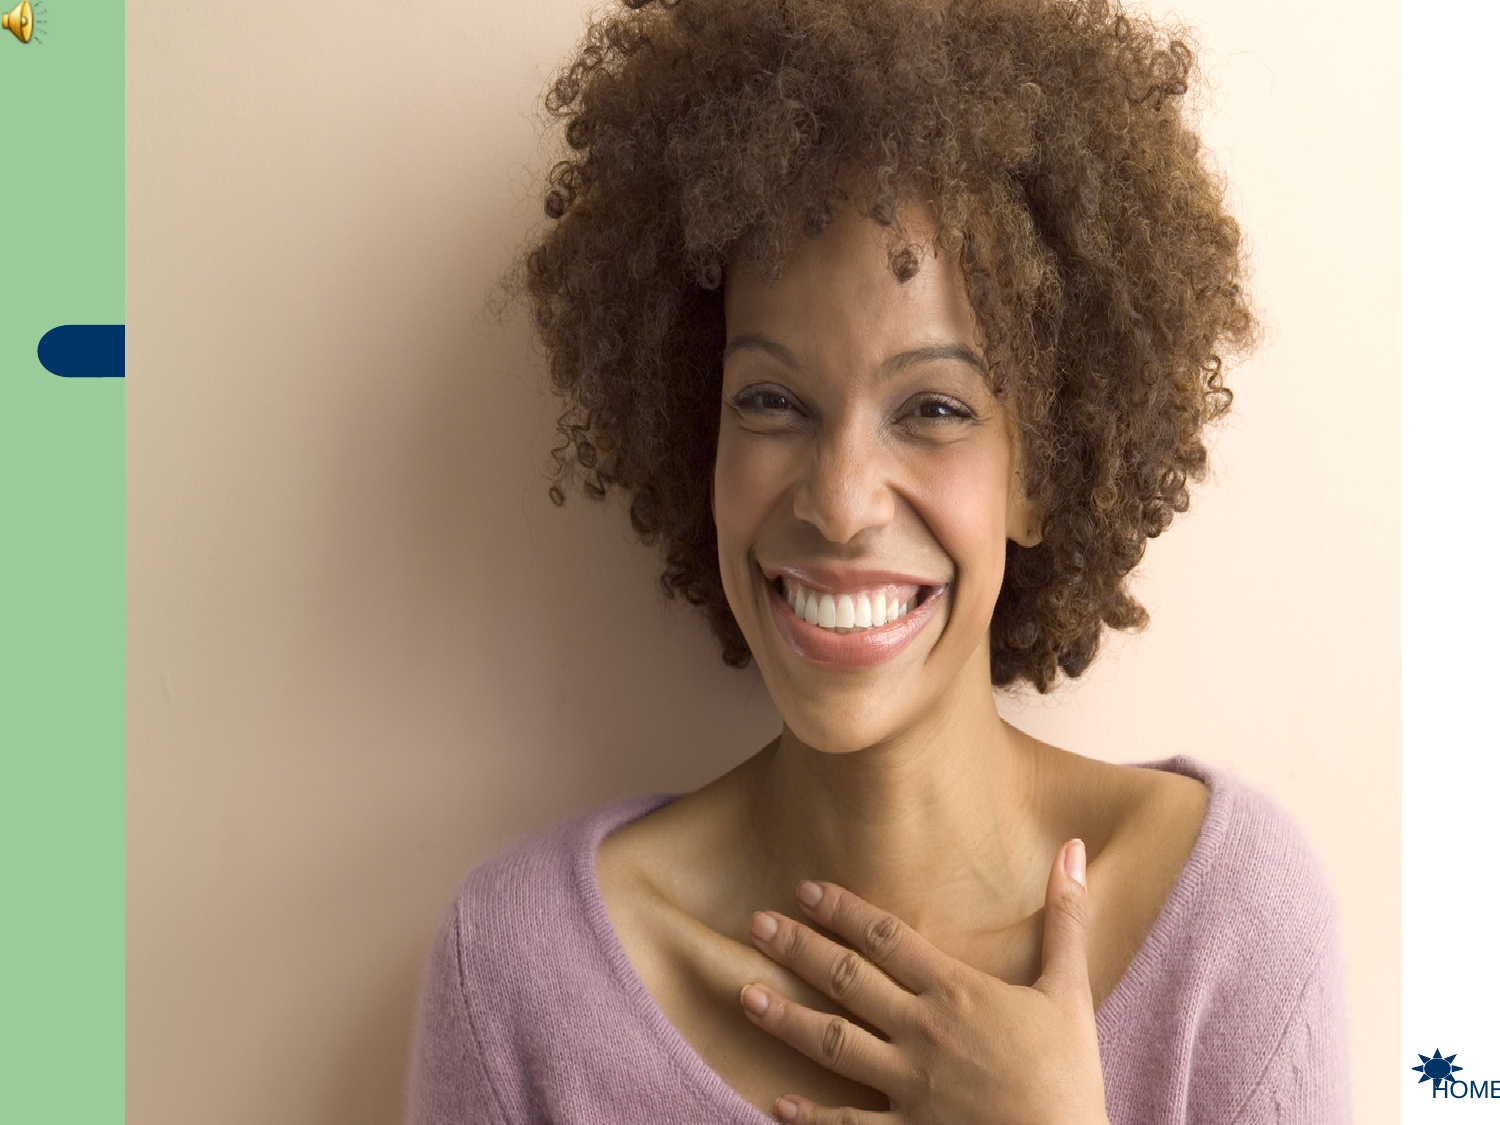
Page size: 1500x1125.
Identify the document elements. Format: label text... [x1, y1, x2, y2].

text_box HOME [1433, 1049, 1442, 1058]
picture [0, 0, 51, 51]
picture [125, 0, 1401, 1125]
text_box HOME [1419, 1055, 1456, 1088]
